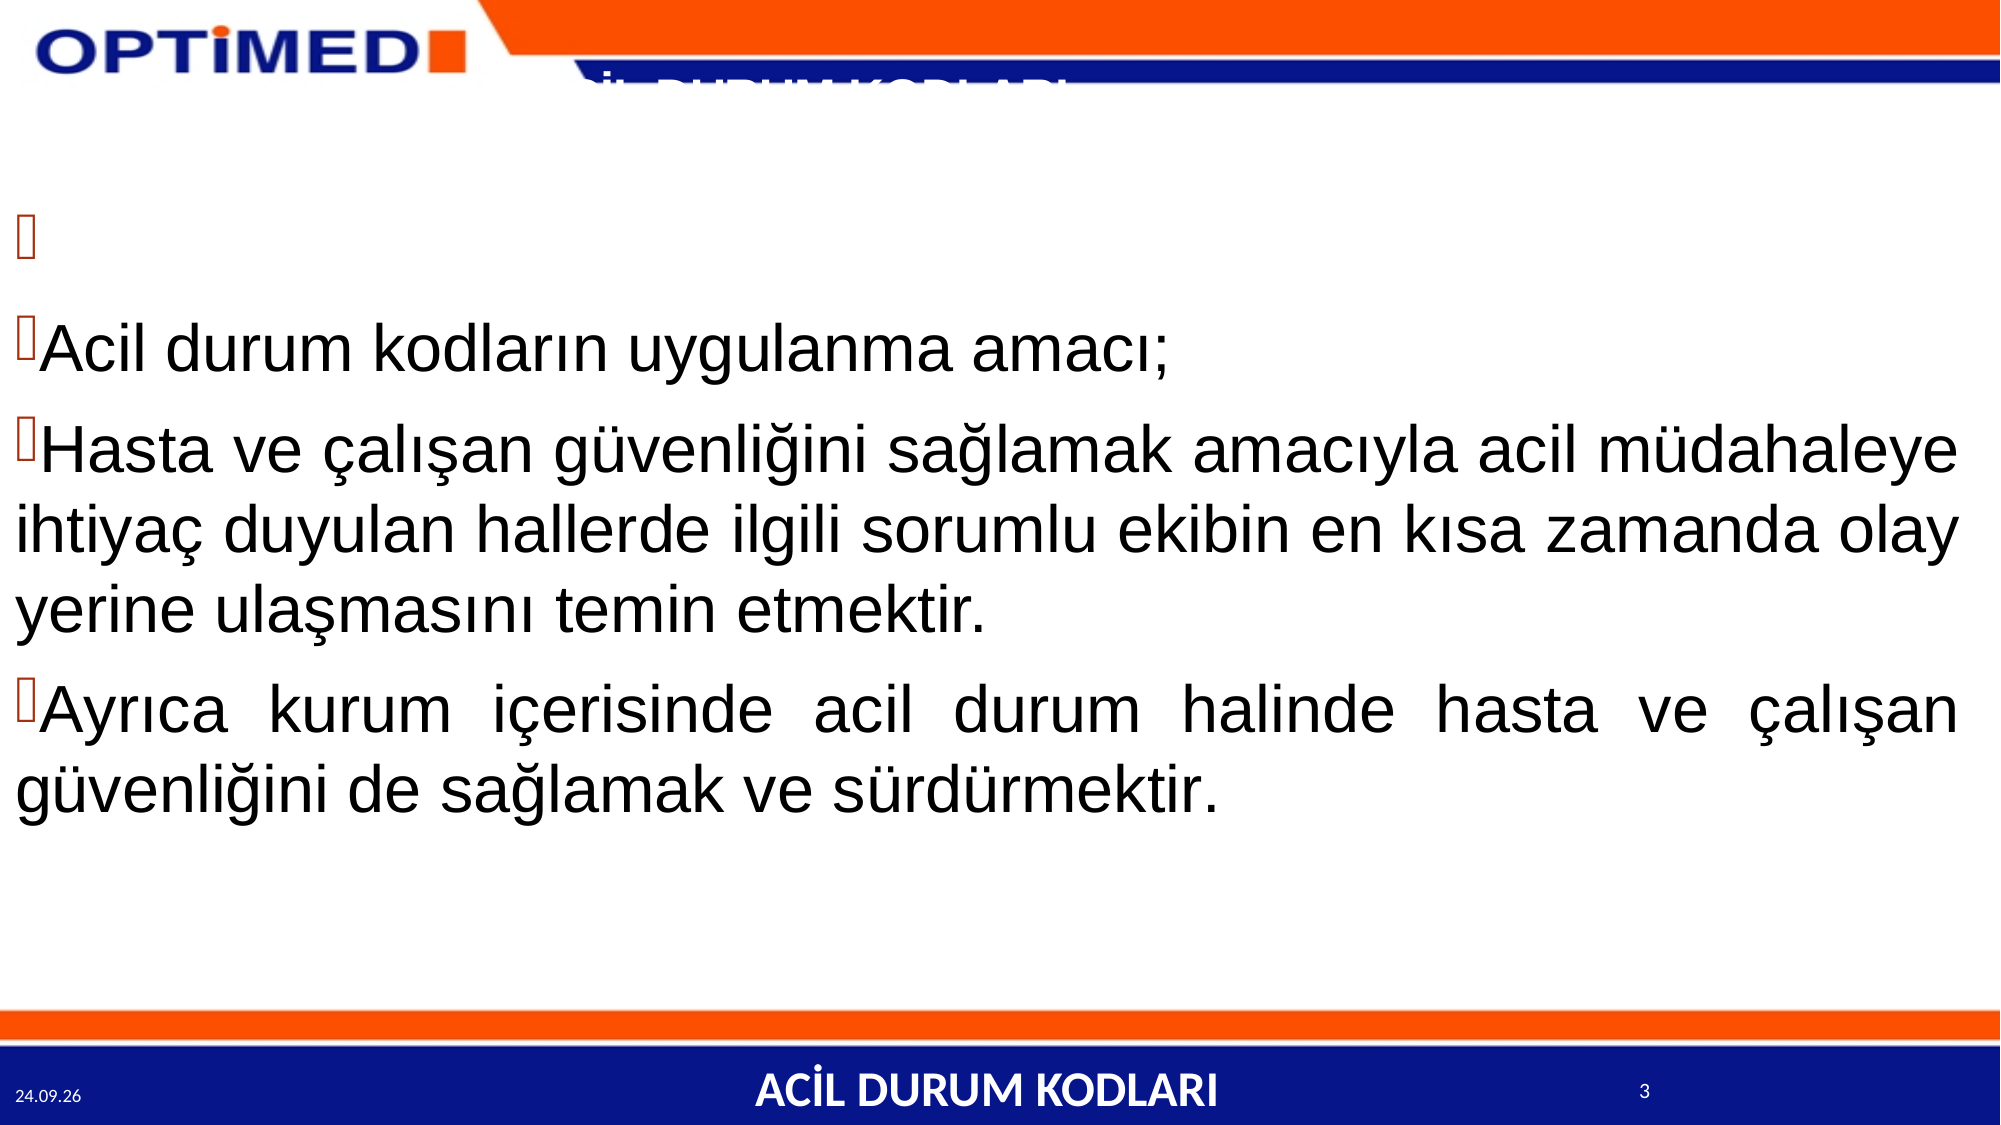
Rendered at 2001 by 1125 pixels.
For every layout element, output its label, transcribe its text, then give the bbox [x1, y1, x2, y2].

text_box Acil durum kodların uygulanma amacı; Hasta ve çalışan güvenliğini sağlamak amacıyla acil müdahaleye ihtiyaç duyulan hallerde ilgili sorumlu ekibin en kısa zamanda olay yerine ulaşmasını temin etmektir. Ayrıca kurum içerisinde acil durum halinde hasta ve çalışan güvenliğini de sağlamak ve sürdürmektir. [0, 196, 1977, 1062]
picture [966, 529, 1034, 596]
picture [0, 0, 2000, 1125]
text_box 12.10.2021 [0, 1065, 350, 1125]
text_box ACİL DURUM KODLARI [350, 1049, 1625, 1125]
title ACİL DURUM KODLARI [515, 7, 1961, 62]
text_box [1625, 1062, 1840, 1120]
